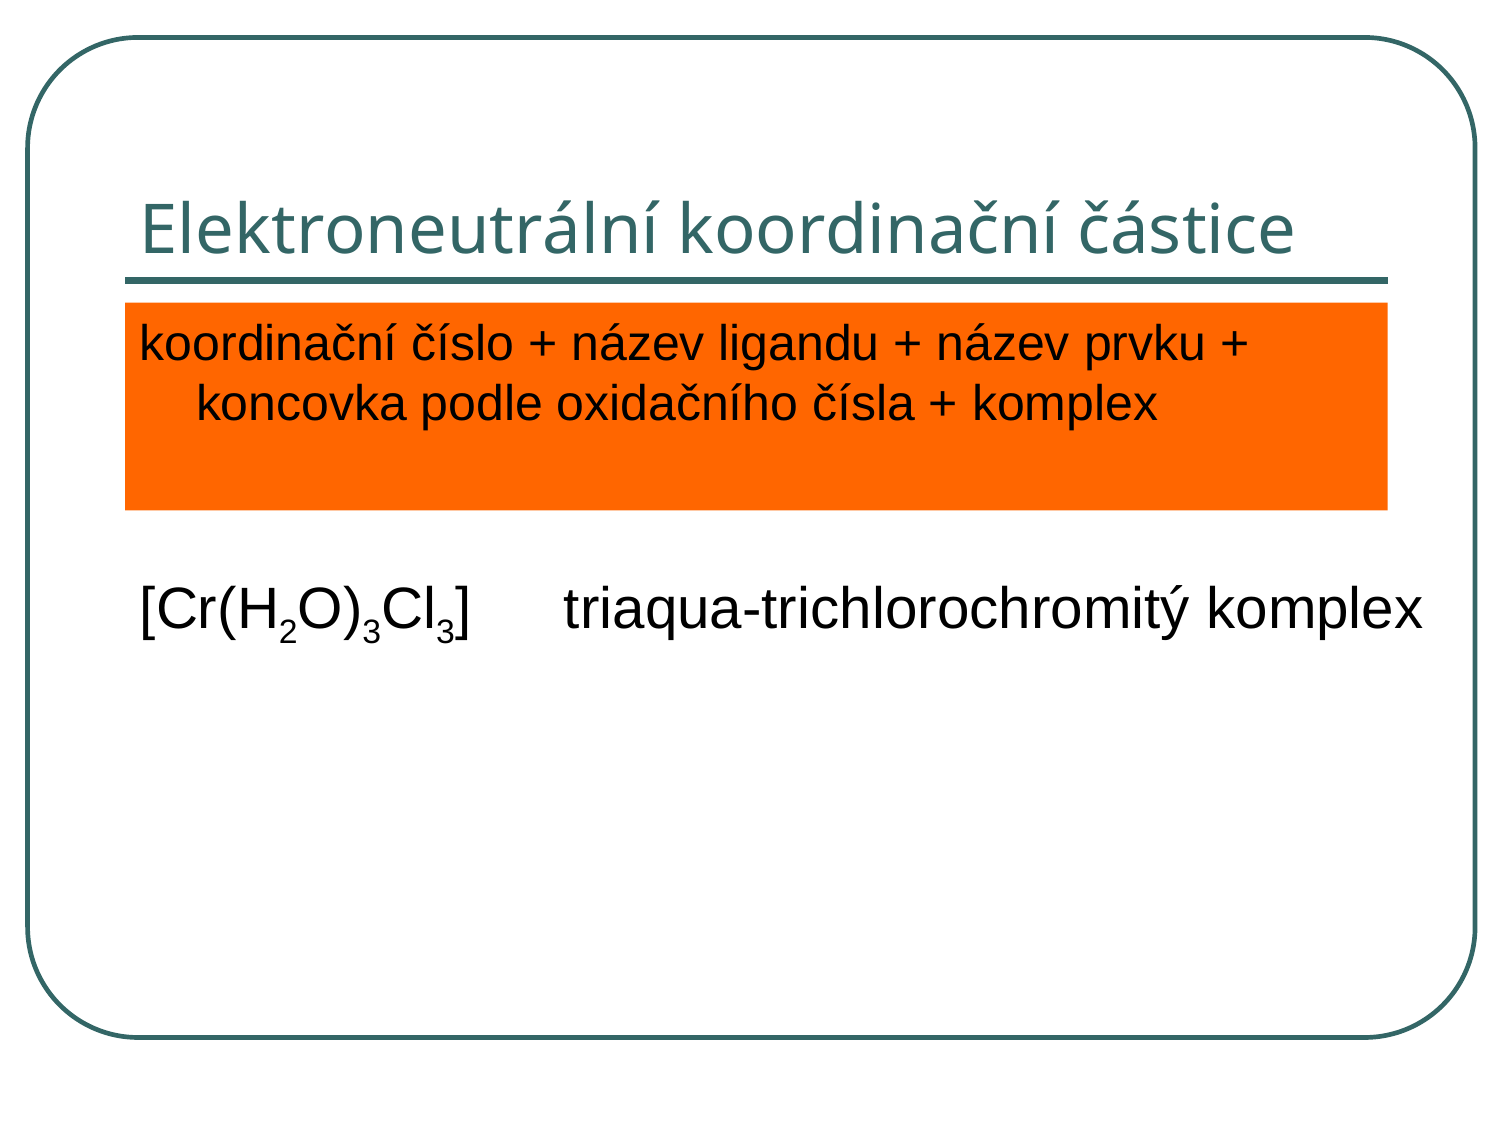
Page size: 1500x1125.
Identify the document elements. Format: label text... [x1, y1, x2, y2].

title Elektroneutrální koordinační částice [125, 87, 1388, 275]
list koordinační číslo + název ligandu + název prvku + koncovka podle oxidačního čísla + komplex [125, 302, 1388, 511]
list triaqua-trichlorochromitý komplex [549, 562, 1459, 988]
list [Cr(H2O)3Cl3] [125, 562, 526, 1000]
